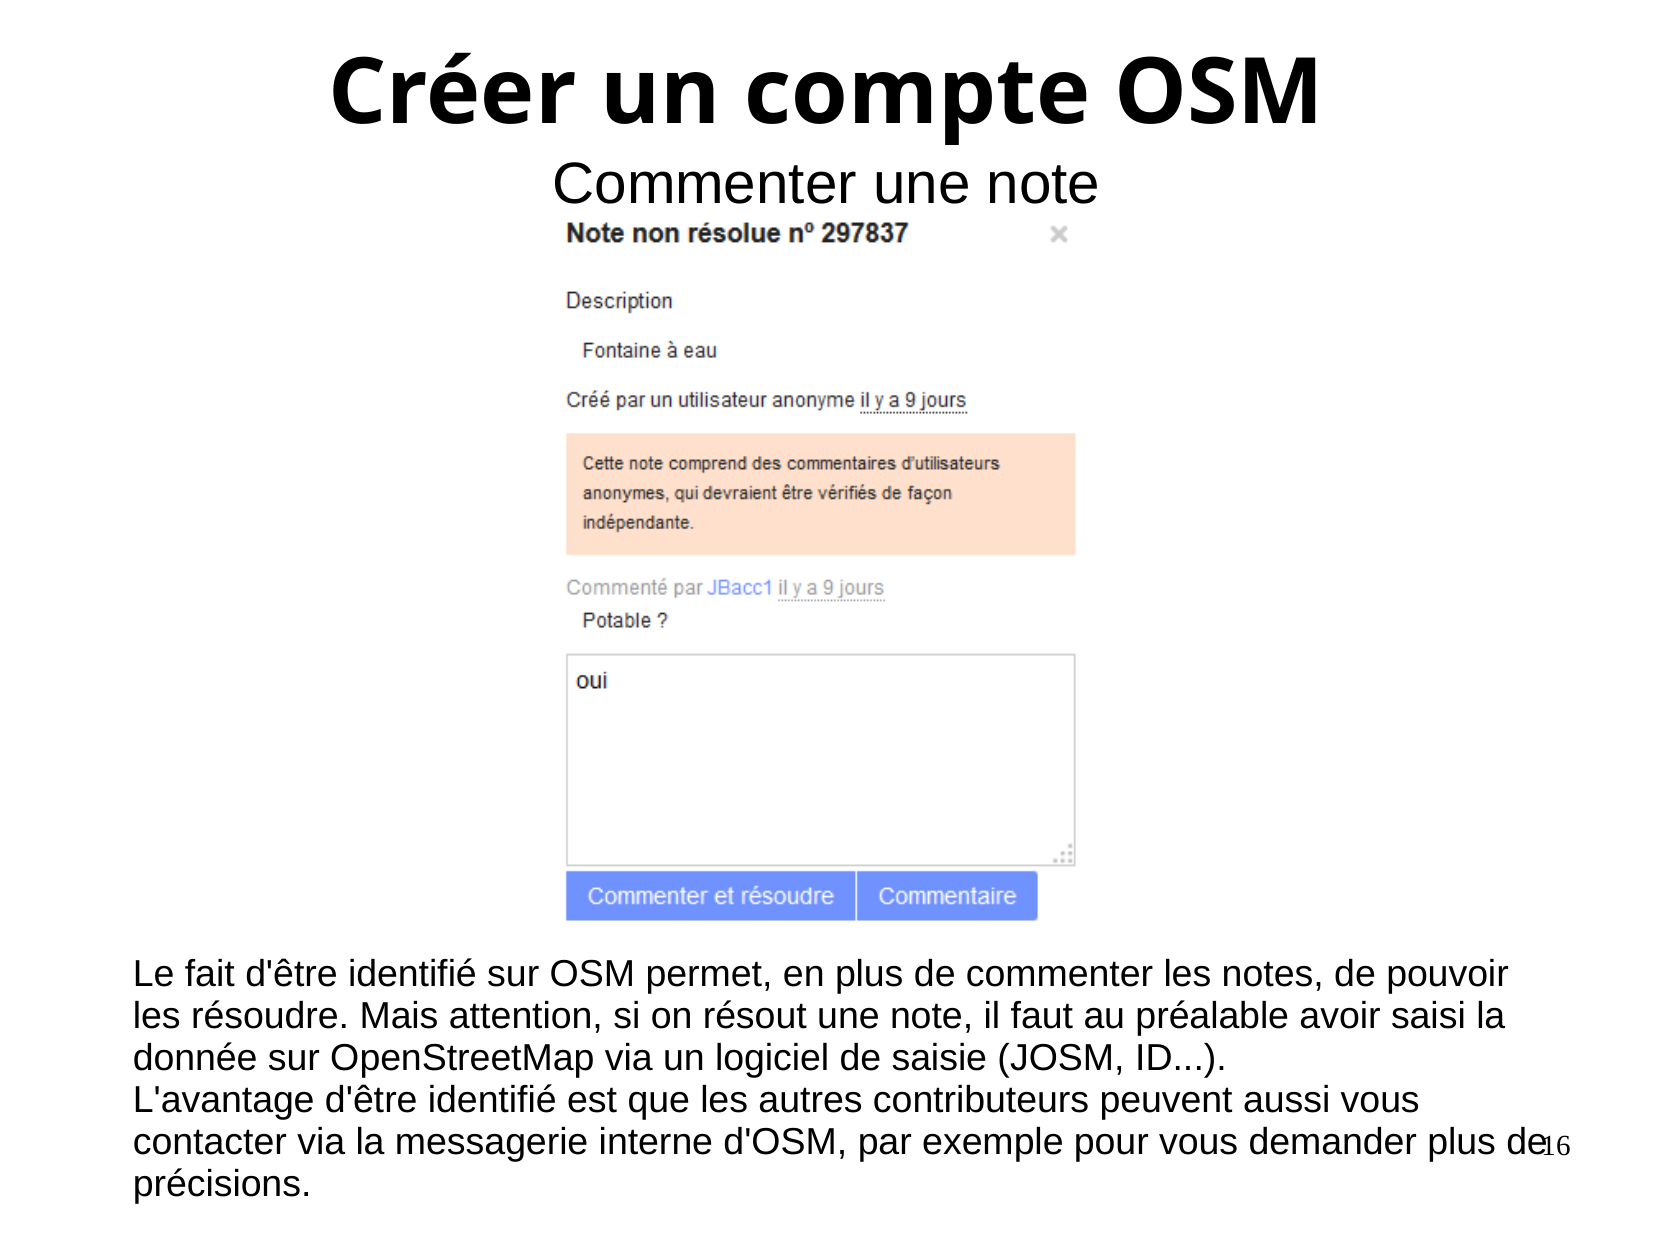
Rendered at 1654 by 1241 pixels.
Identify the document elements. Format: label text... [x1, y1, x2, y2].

picture [555, 213, 1089, 934]
text_box Le fait d'être identifié sur OSM permet, en plus de commenter les notes, de pouvoir les résoudre. Mais attention, si on résout une note, il faut au préalable avoir saisi la donnée sur OpenStreetMap via un logiciel de saisie (JOSM, ID...). L'avantage d'être identifié est que les autres contributeurs peuvent aussi vous contacter via la messagerie interne d'OSM, par exemple pour vous demander plus de précisions. [118, 944, 1571, 1212]
title Créer un compte OSM Commenter une note [82, 17, 1571, 225]
